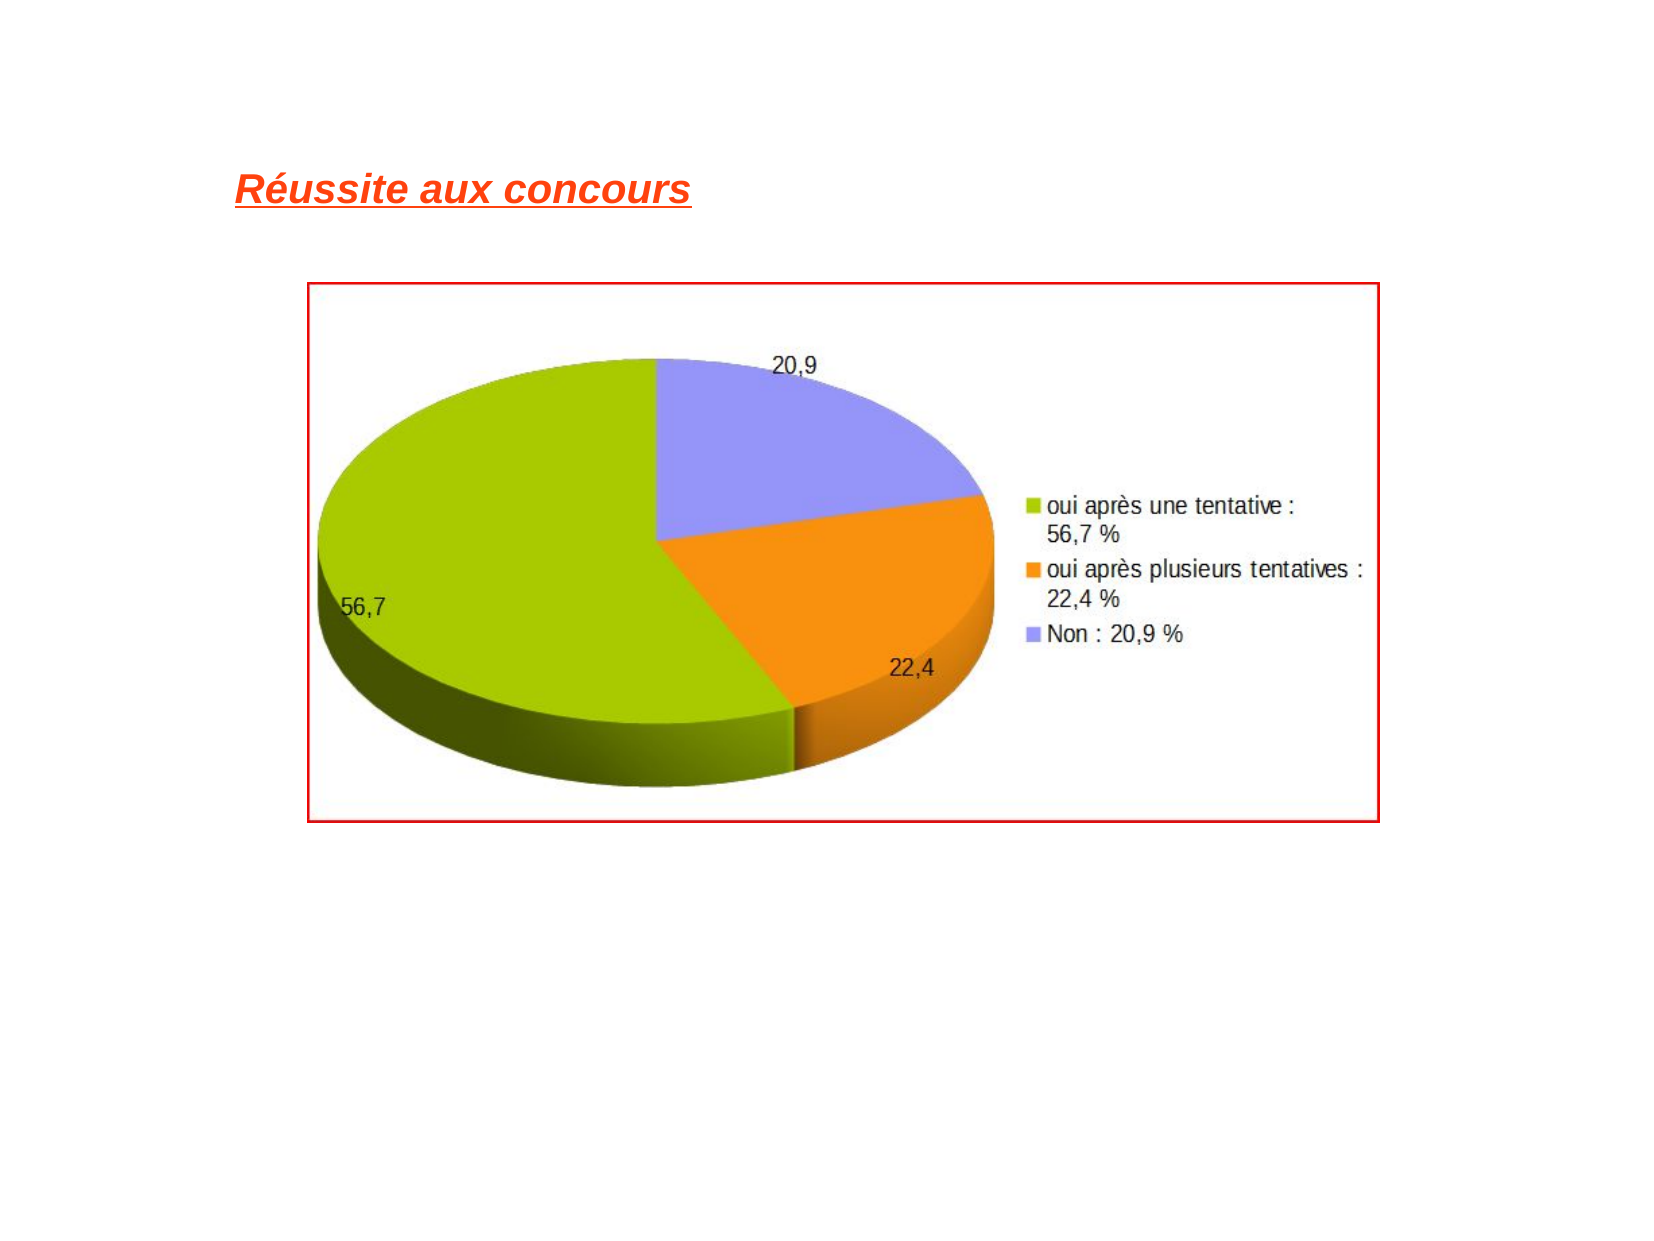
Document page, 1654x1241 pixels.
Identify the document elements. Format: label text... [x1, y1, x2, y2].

text_box Réussite aux concours [219, 158, 963, 220]
picture [307, 282, 1380, 823]
